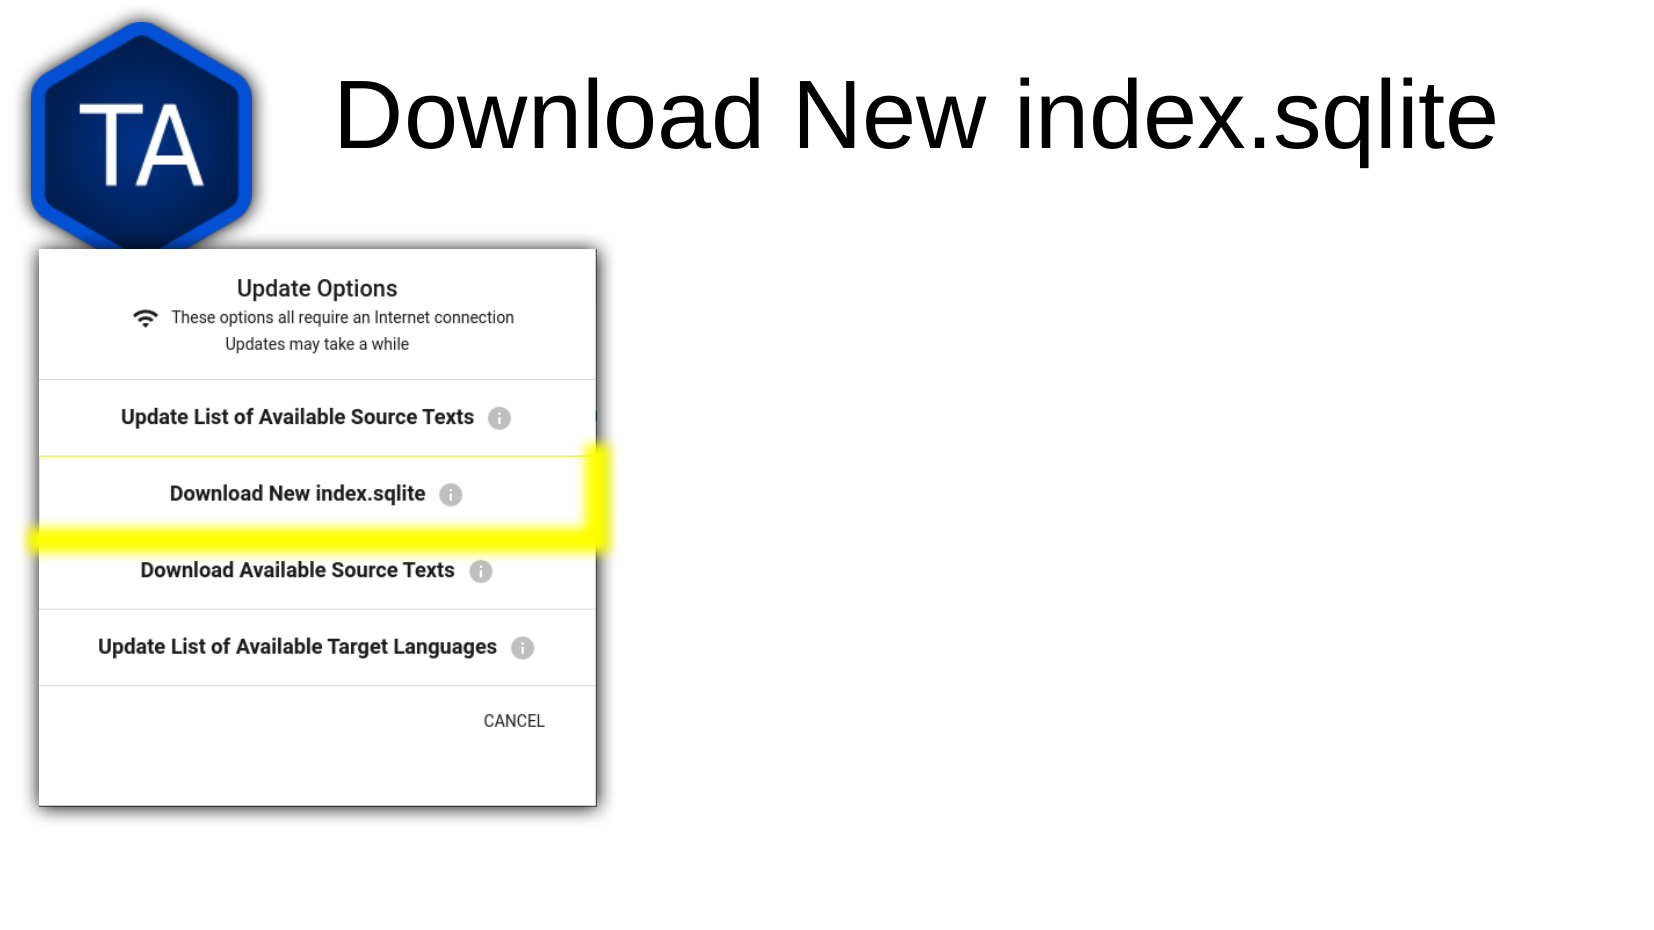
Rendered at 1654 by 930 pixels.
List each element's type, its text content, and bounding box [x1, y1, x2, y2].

title Download New index.sqlite [263, 37, 1571, 193]
picture [40, 457, 577, 520]
picture [39, 561, 597, 807]
picture [31, 22, 597, 456]
